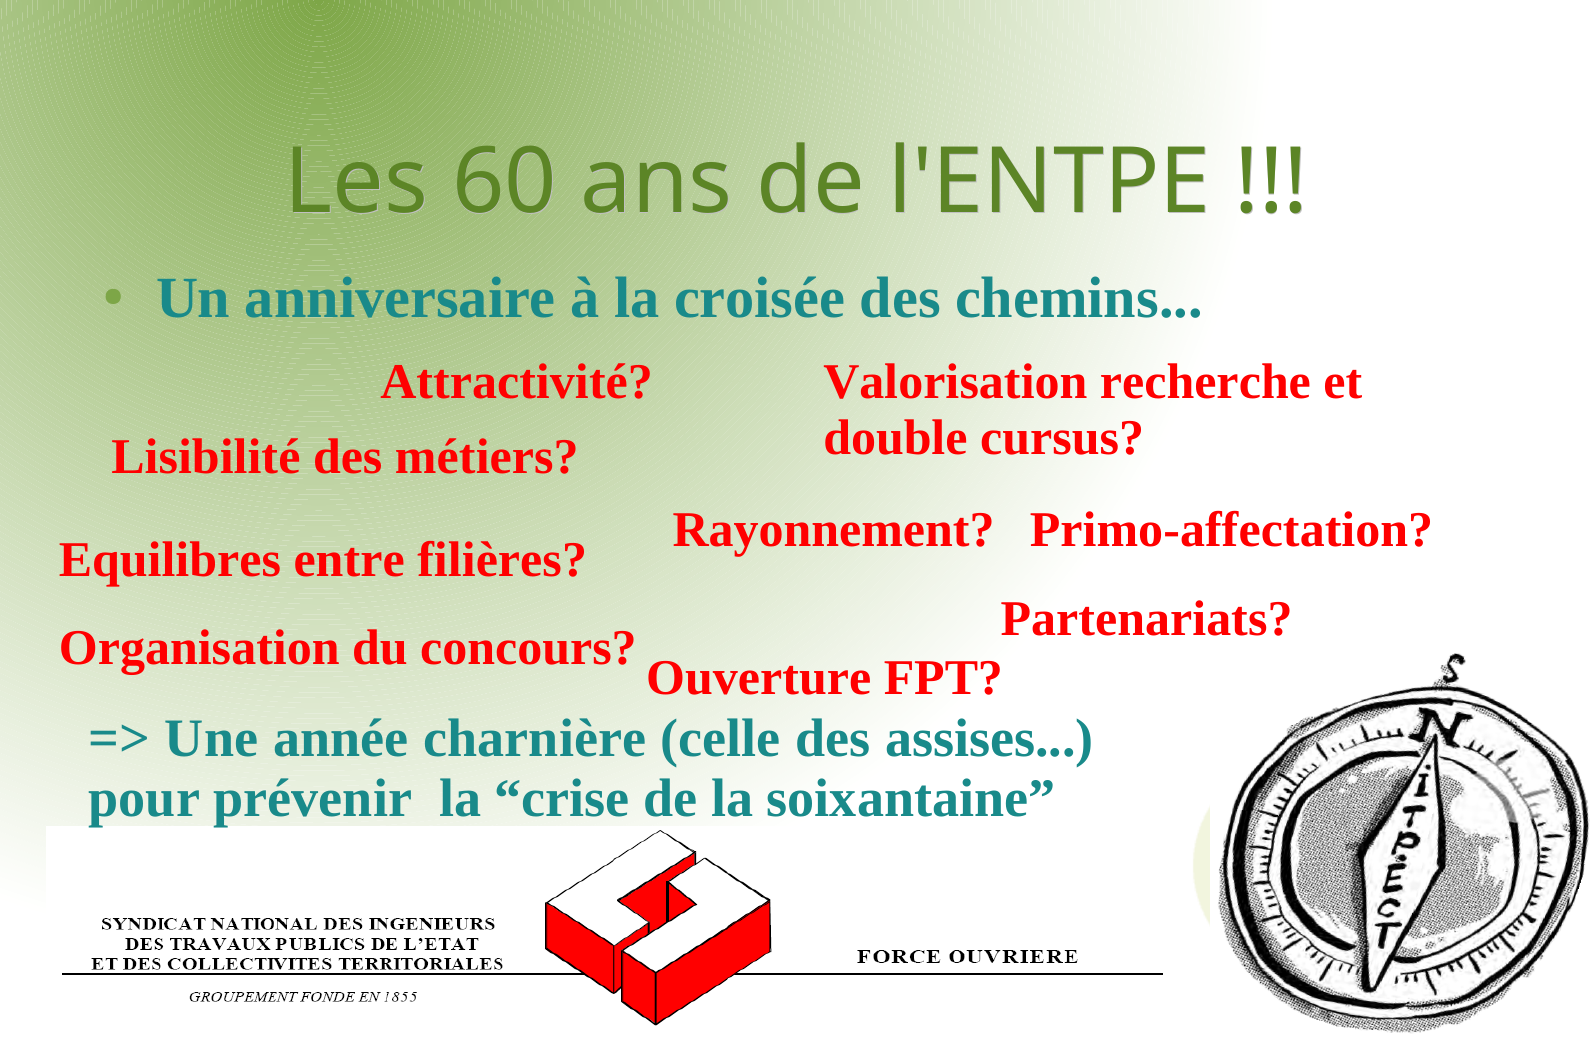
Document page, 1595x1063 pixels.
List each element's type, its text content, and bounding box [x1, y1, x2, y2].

list Attractivité? [380, 354, 823, 443]
list Rayonnement? [672, 501, 1030, 591]
title Les 60 ans de l'ENTPE !!! [59, 88, 1536, 266]
list Lisibilité des métiers? [111, 429, 676, 518]
list Organisation du concours? [59, 620, 742, 709]
list Valorisation recherche et double cursus? [823, 354, 1506, 468]
list Ouverture FPT? [742, 649, 1385, 708]
picture [46, 649, 1595, 1038]
list Un anniversaire à la croisée des chemins... [85, 265, 1447, 355]
list Partenariats? [1000, 590, 1565, 680]
list Equilibres entre filières? [59, 531, 798, 621]
list => Une année charnière (celle des assises...) pour prévenir la “crise de la soixantaine” [88, 708, 1451, 832]
list Primo-affectation? [1030, 501, 1595, 591]
